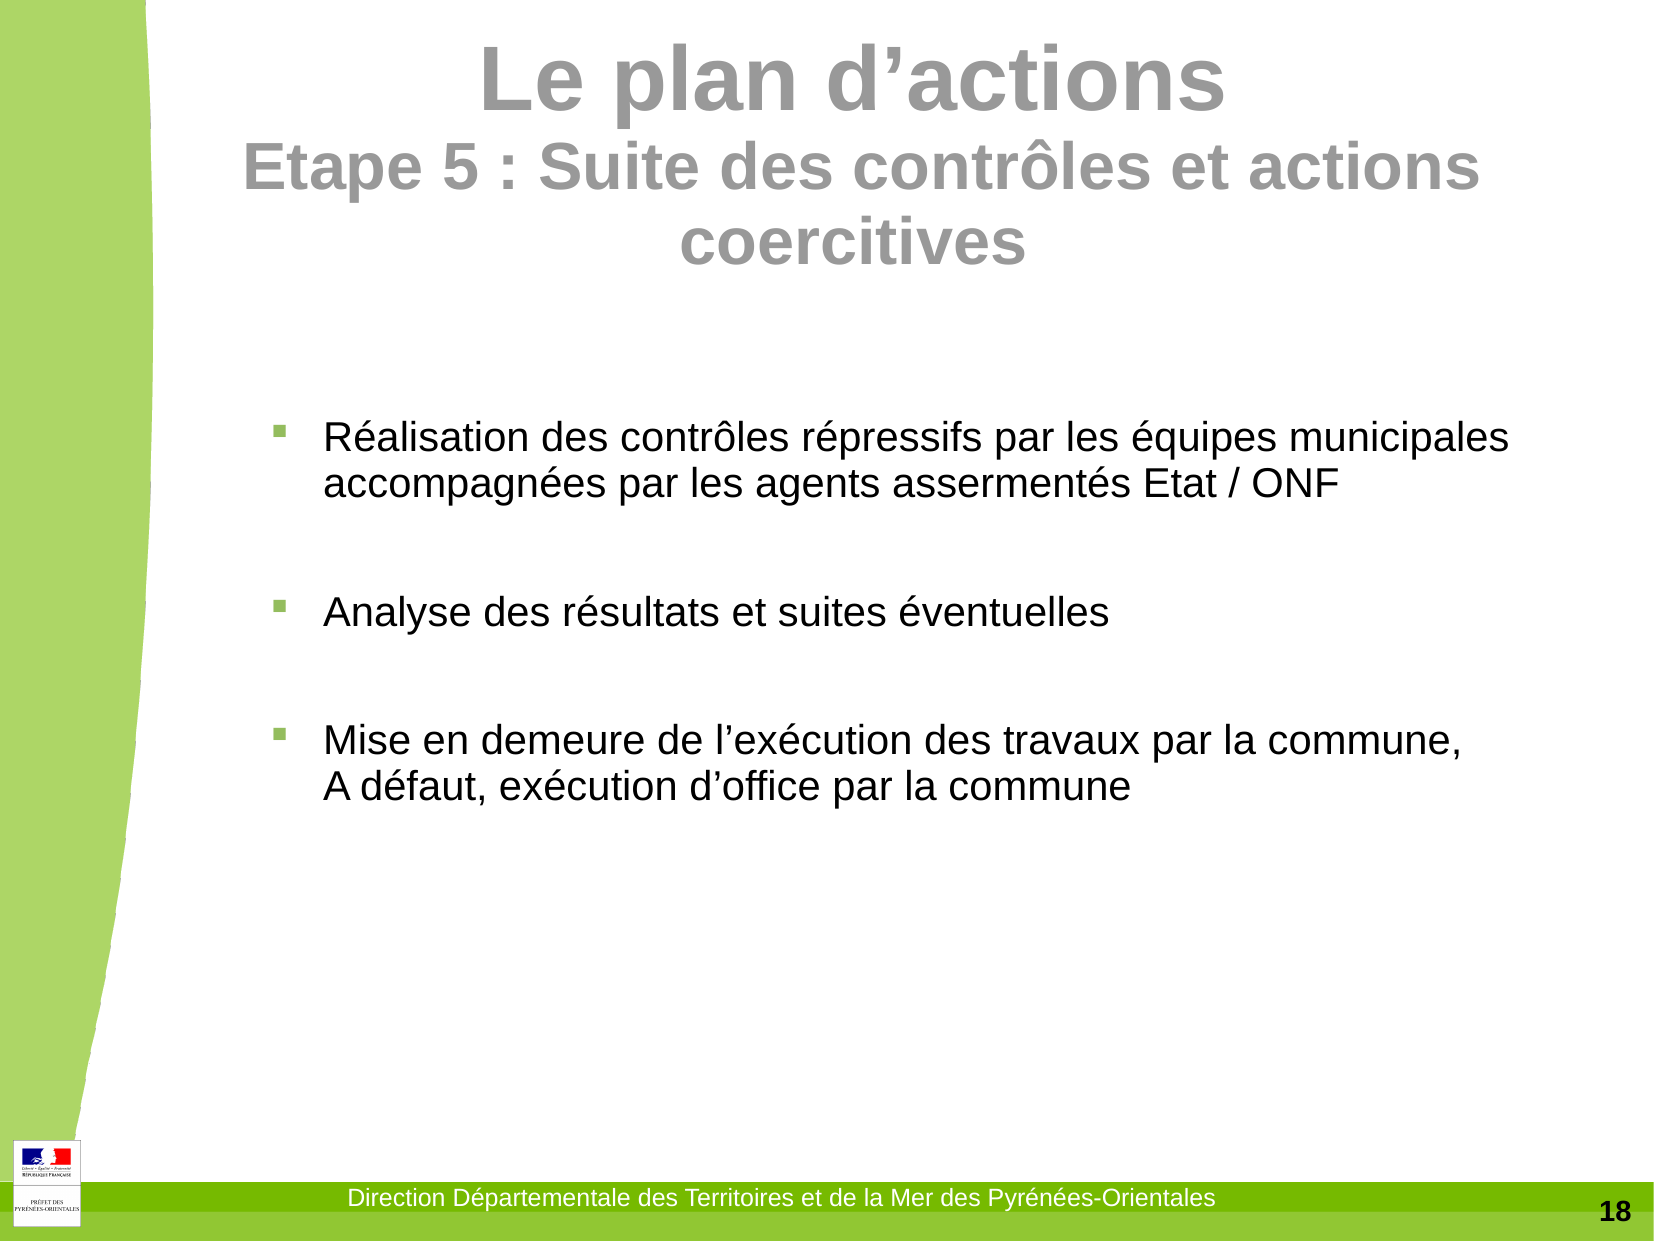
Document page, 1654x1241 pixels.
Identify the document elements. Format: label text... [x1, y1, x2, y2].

picture [0, 0, 1654, 1241]
title Le plan d’actions Etape 5 : Suite des contrôles et actions coercitives [136, 26, 1571, 280]
list Réalisation des contrôles répressifs par les équipes municipales accompagnées par les agents assermentés Etat / ONF Analyse des résultats et suites éventuelles Mise en demeure de l’exécution des travaux par la commune, A défaut, exécution d’office par la commune [181, 413, 1511, 857]
